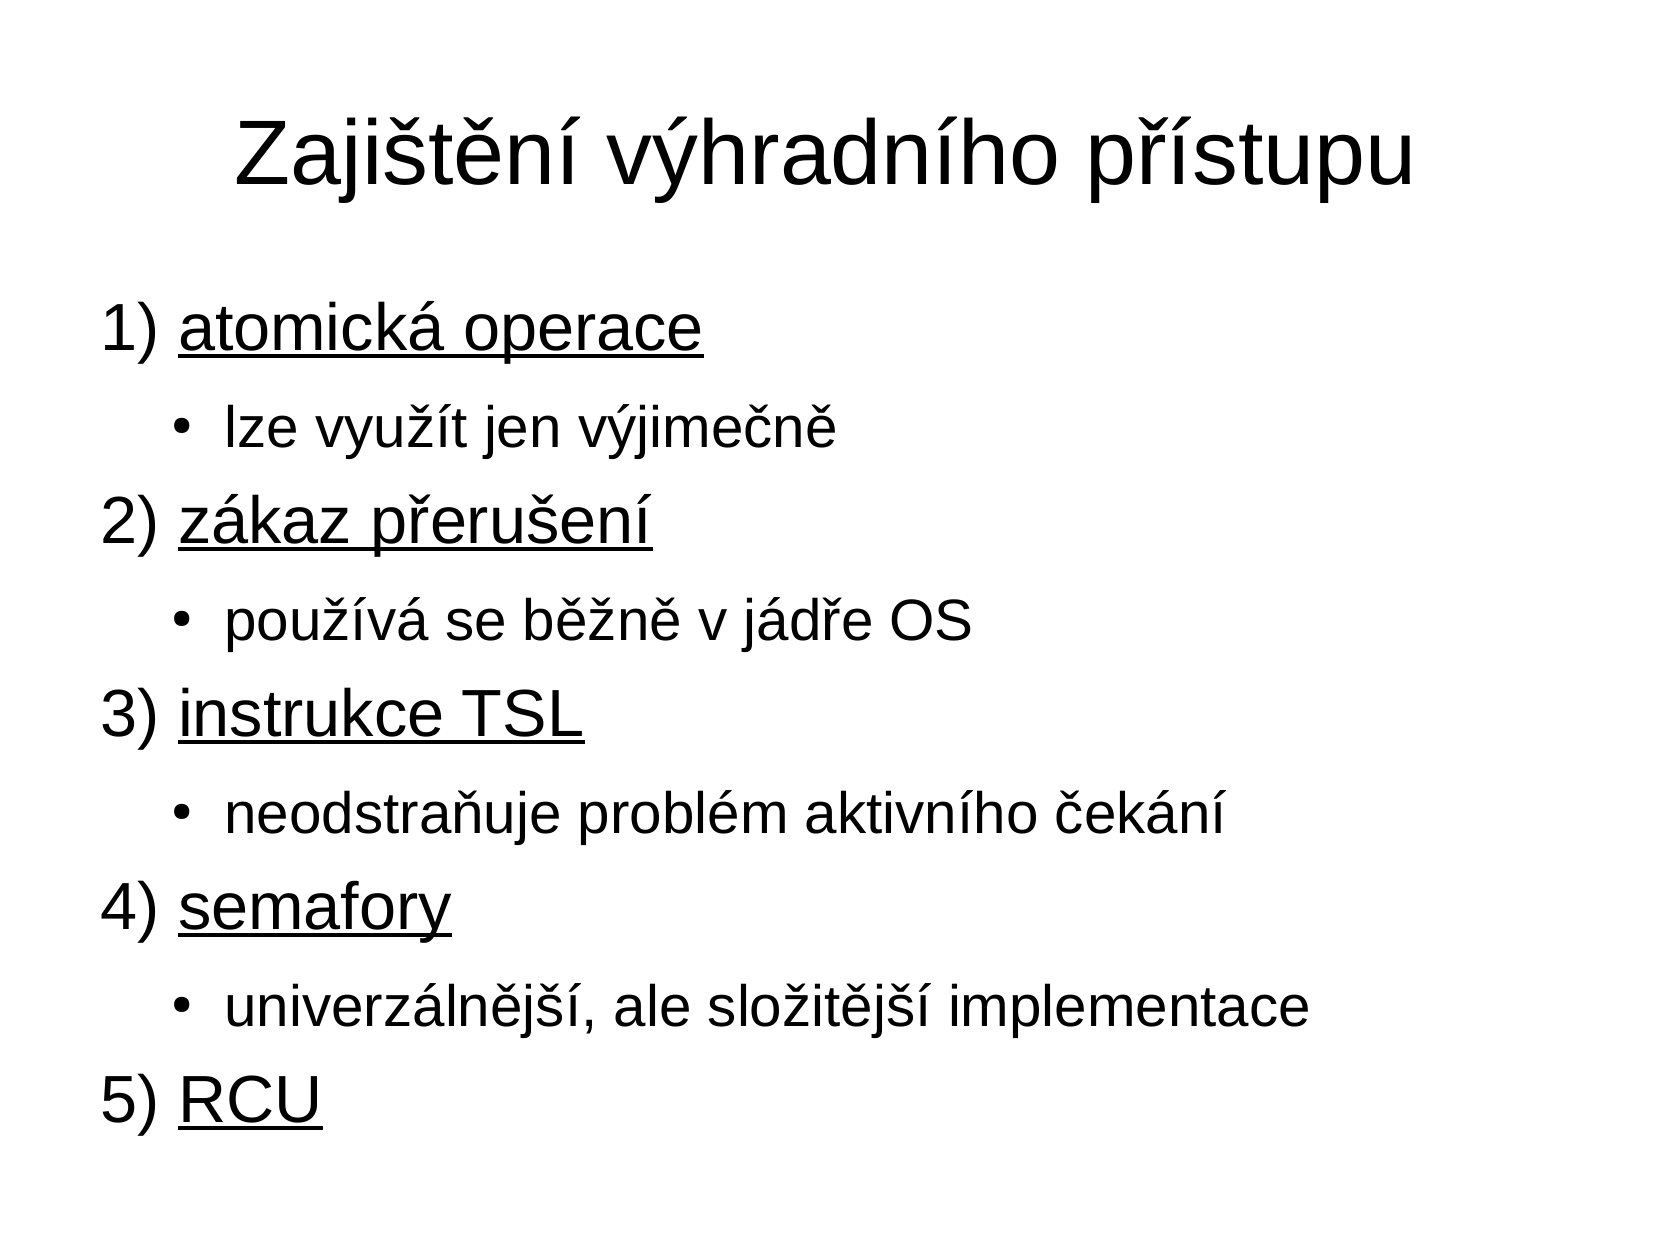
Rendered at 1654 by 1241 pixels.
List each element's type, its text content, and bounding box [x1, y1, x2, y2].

title Zajištění výhradního přístupu [82, 56, 1571, 250]
list atomická operace lze využít jen výjimečně zákaz přerušení používá se běžně v jádře OS instrukce TSL neodstraňuje problém aktivního čekání semafory univerzálnější, ale složitější implementace RCU [82, 290, 1571, 1137]
